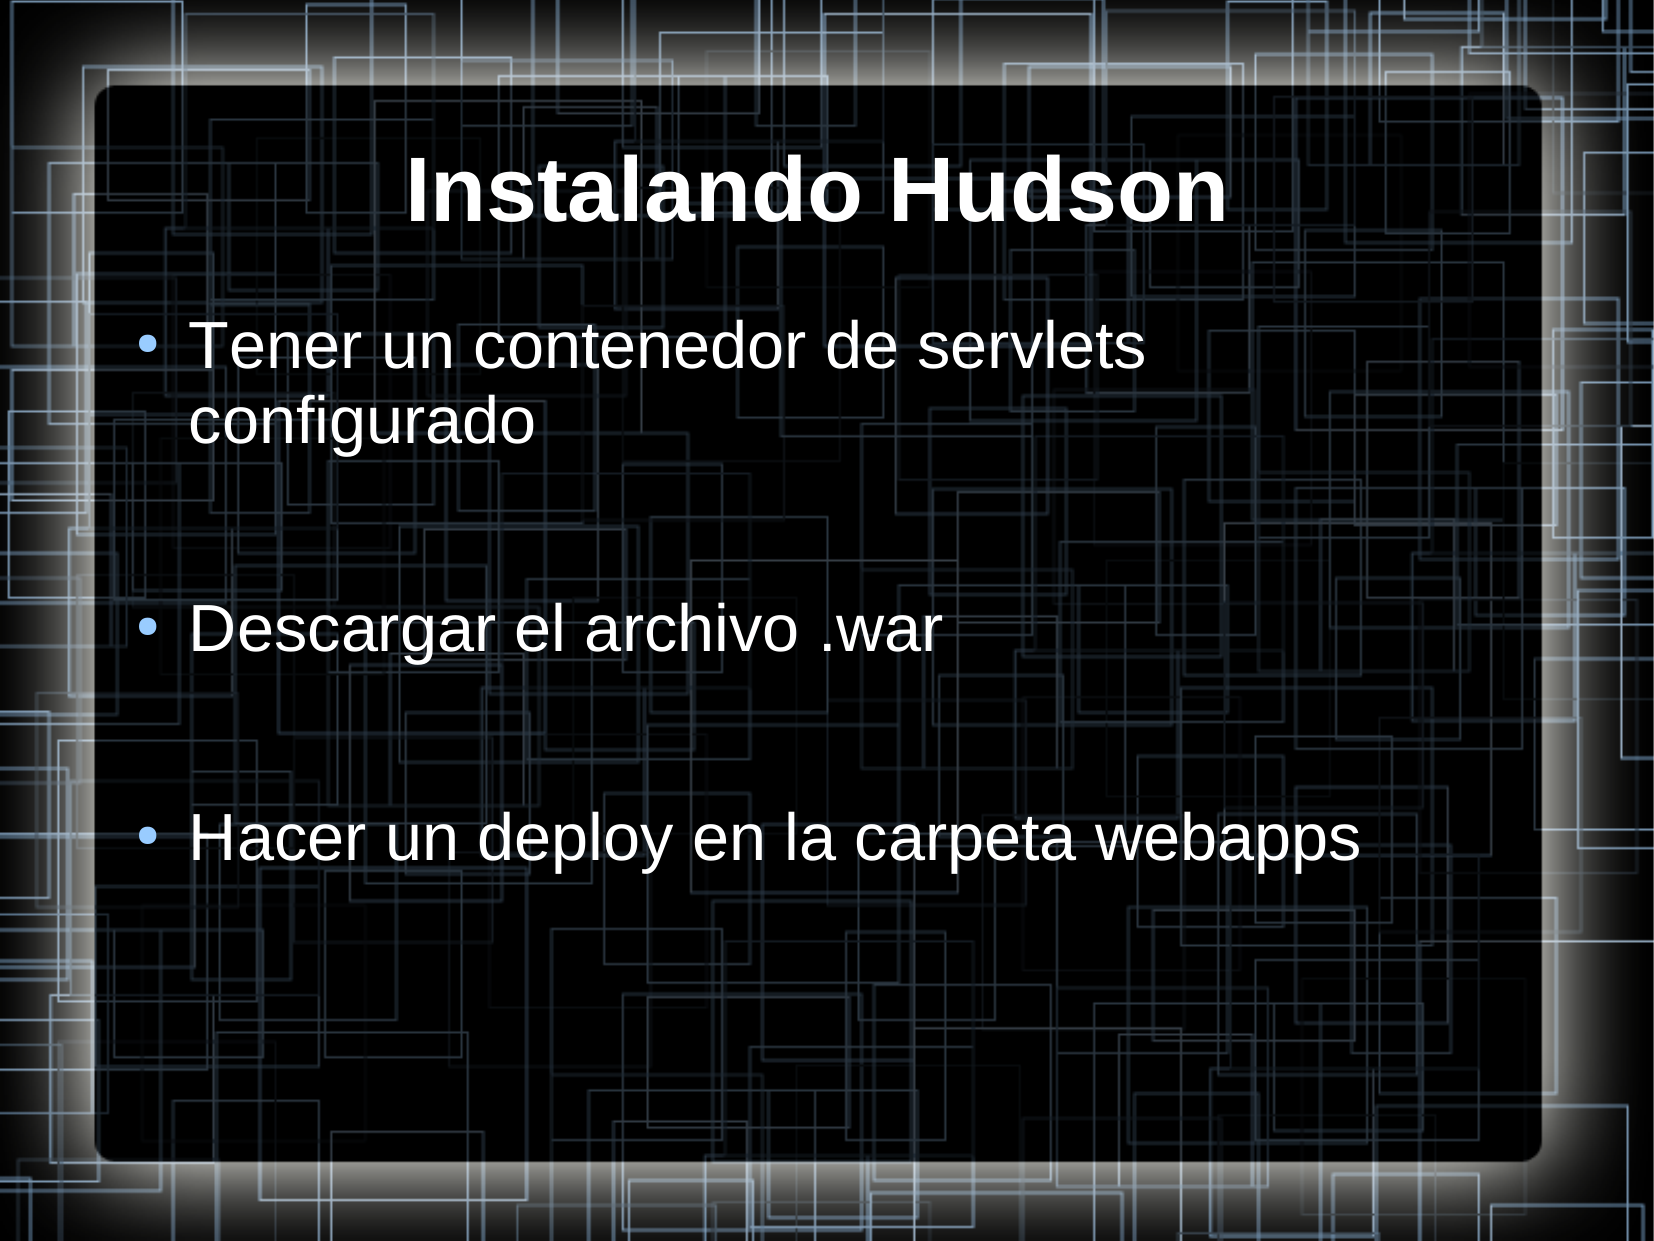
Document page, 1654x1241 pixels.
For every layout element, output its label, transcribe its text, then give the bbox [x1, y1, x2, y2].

title Instalando Hudson [106, 104, 1530, 277]
picture [0, 0, 1654, 1241]
list Tener un contenedor de servlets configurado Descargar el archivo .war Hacer un deploy en la carpeta webapps [118, 307, 1512, 979]
